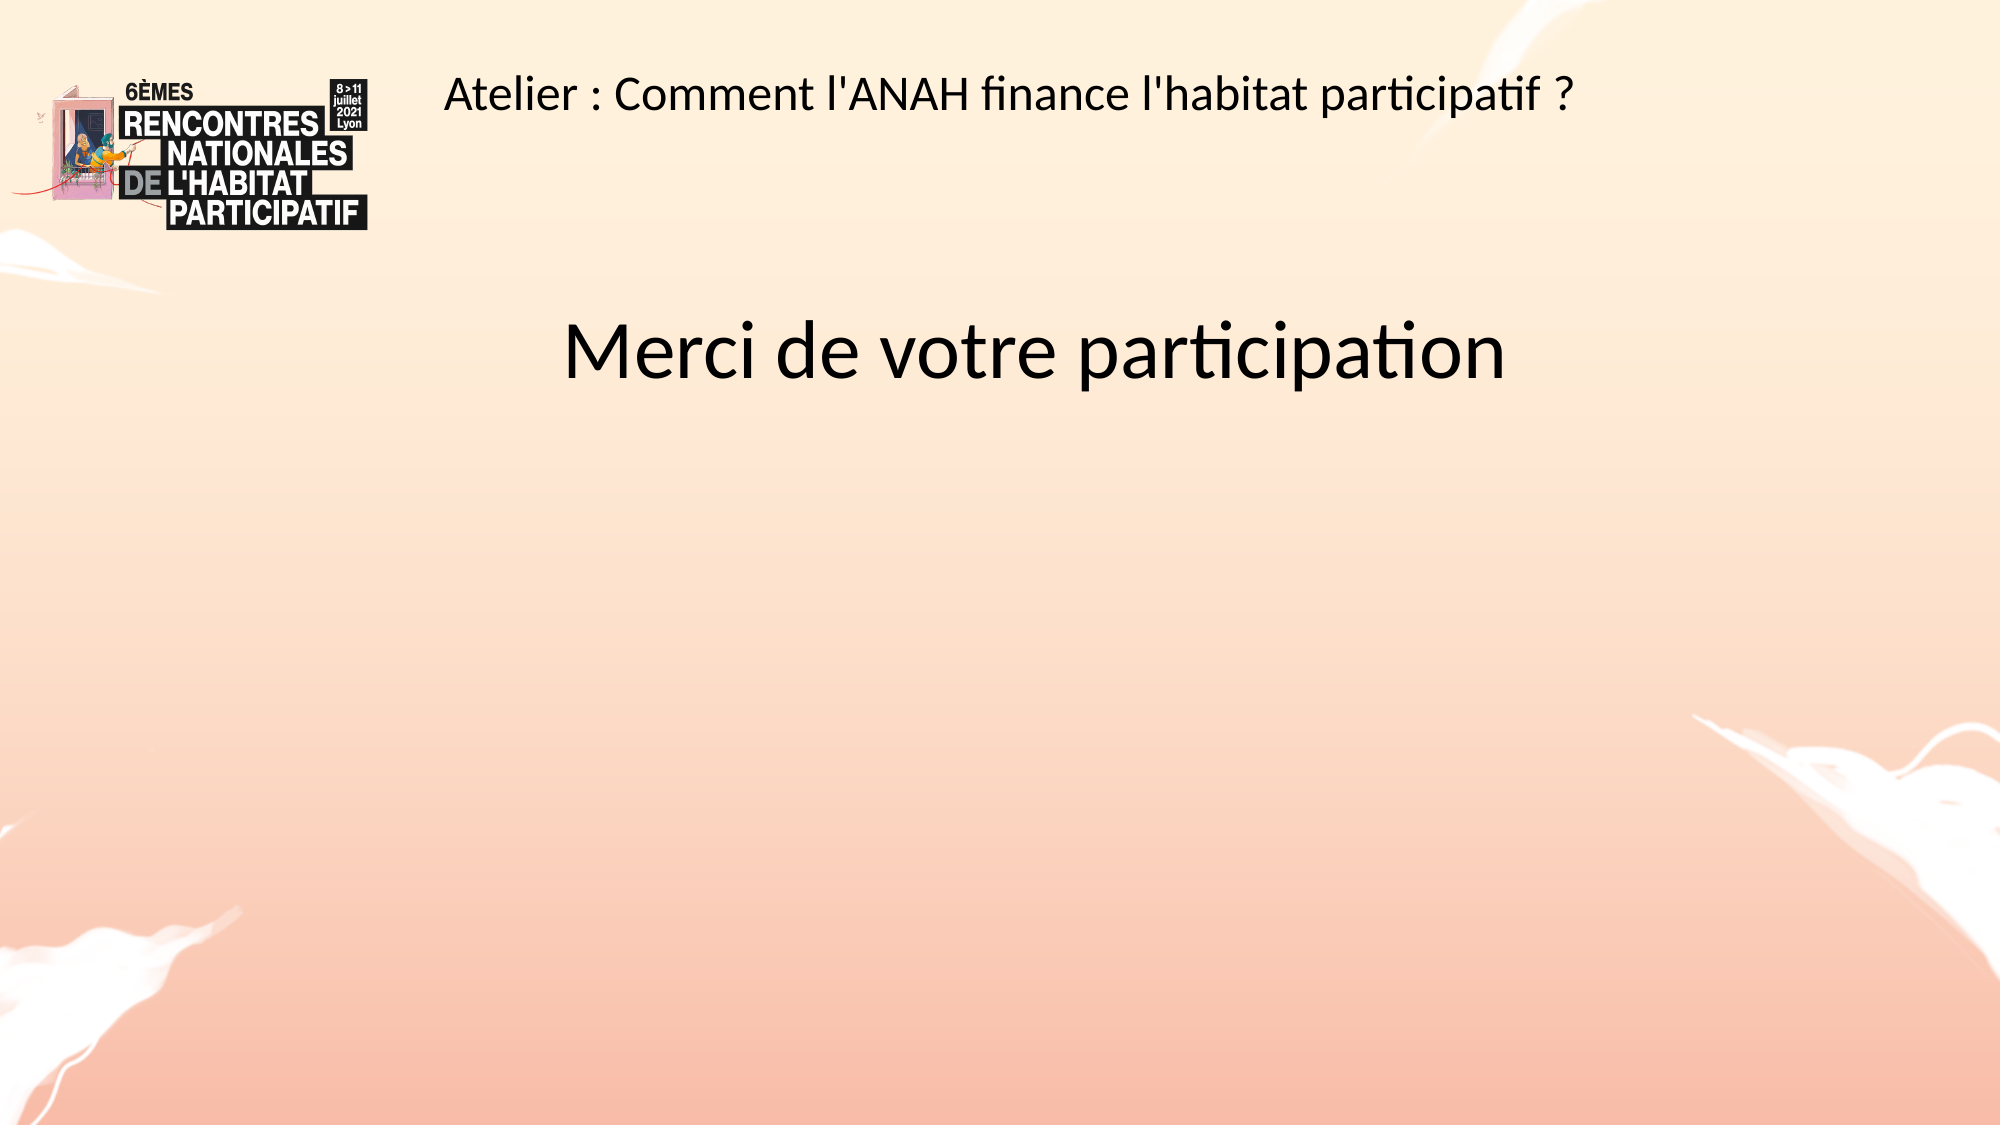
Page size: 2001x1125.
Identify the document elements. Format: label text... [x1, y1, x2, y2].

title Atelier : Comment l'ANAH finance l'habitat participatif ? [429, 59, 1863, 278]
picture [0, 0, 2000, 1125]
list Merci de votre participation [137, 299, 1863, 1014]
